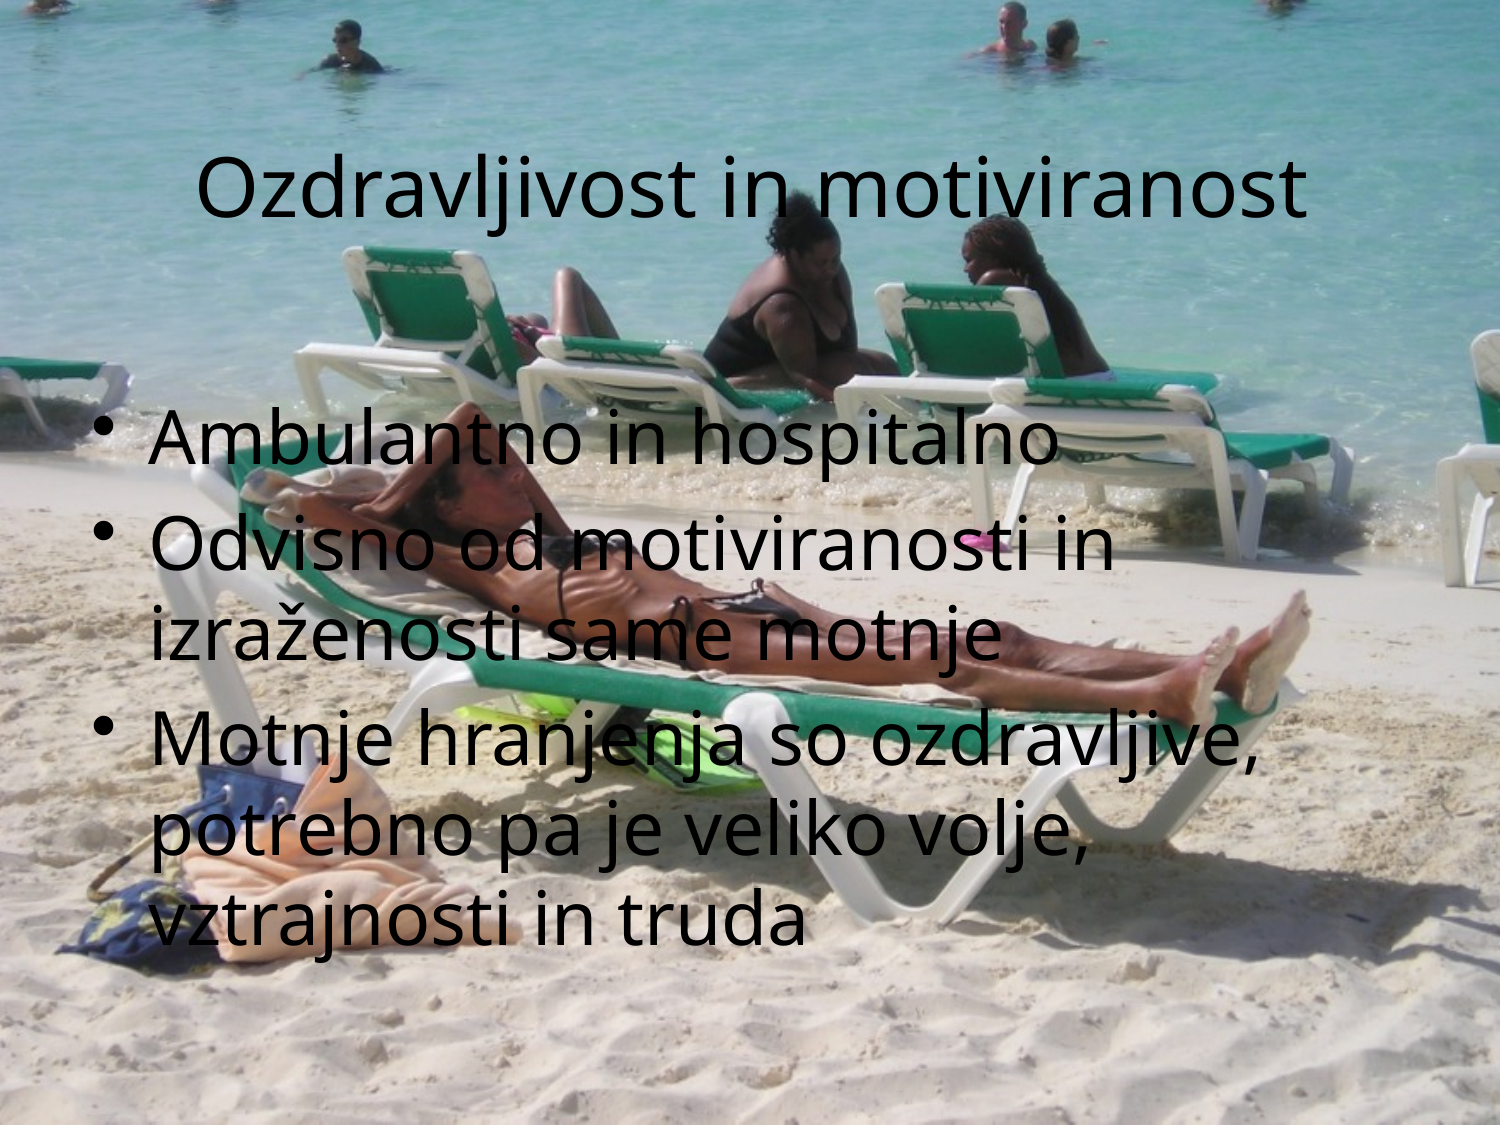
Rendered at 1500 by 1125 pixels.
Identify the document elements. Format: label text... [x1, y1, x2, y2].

picture [0, 0, 1500, 1125]
list Ambulantno in hospitalno Odvisno od motiviranosti in izraženosti same motnje Motnje hranjenja so ozdravljive, potrebno pa je veliko volje, vztrajnosti in truda [76, 382, 1427, 1125]
title Ozdravljivost in motiviranost [76, 90, 1427, 278]
